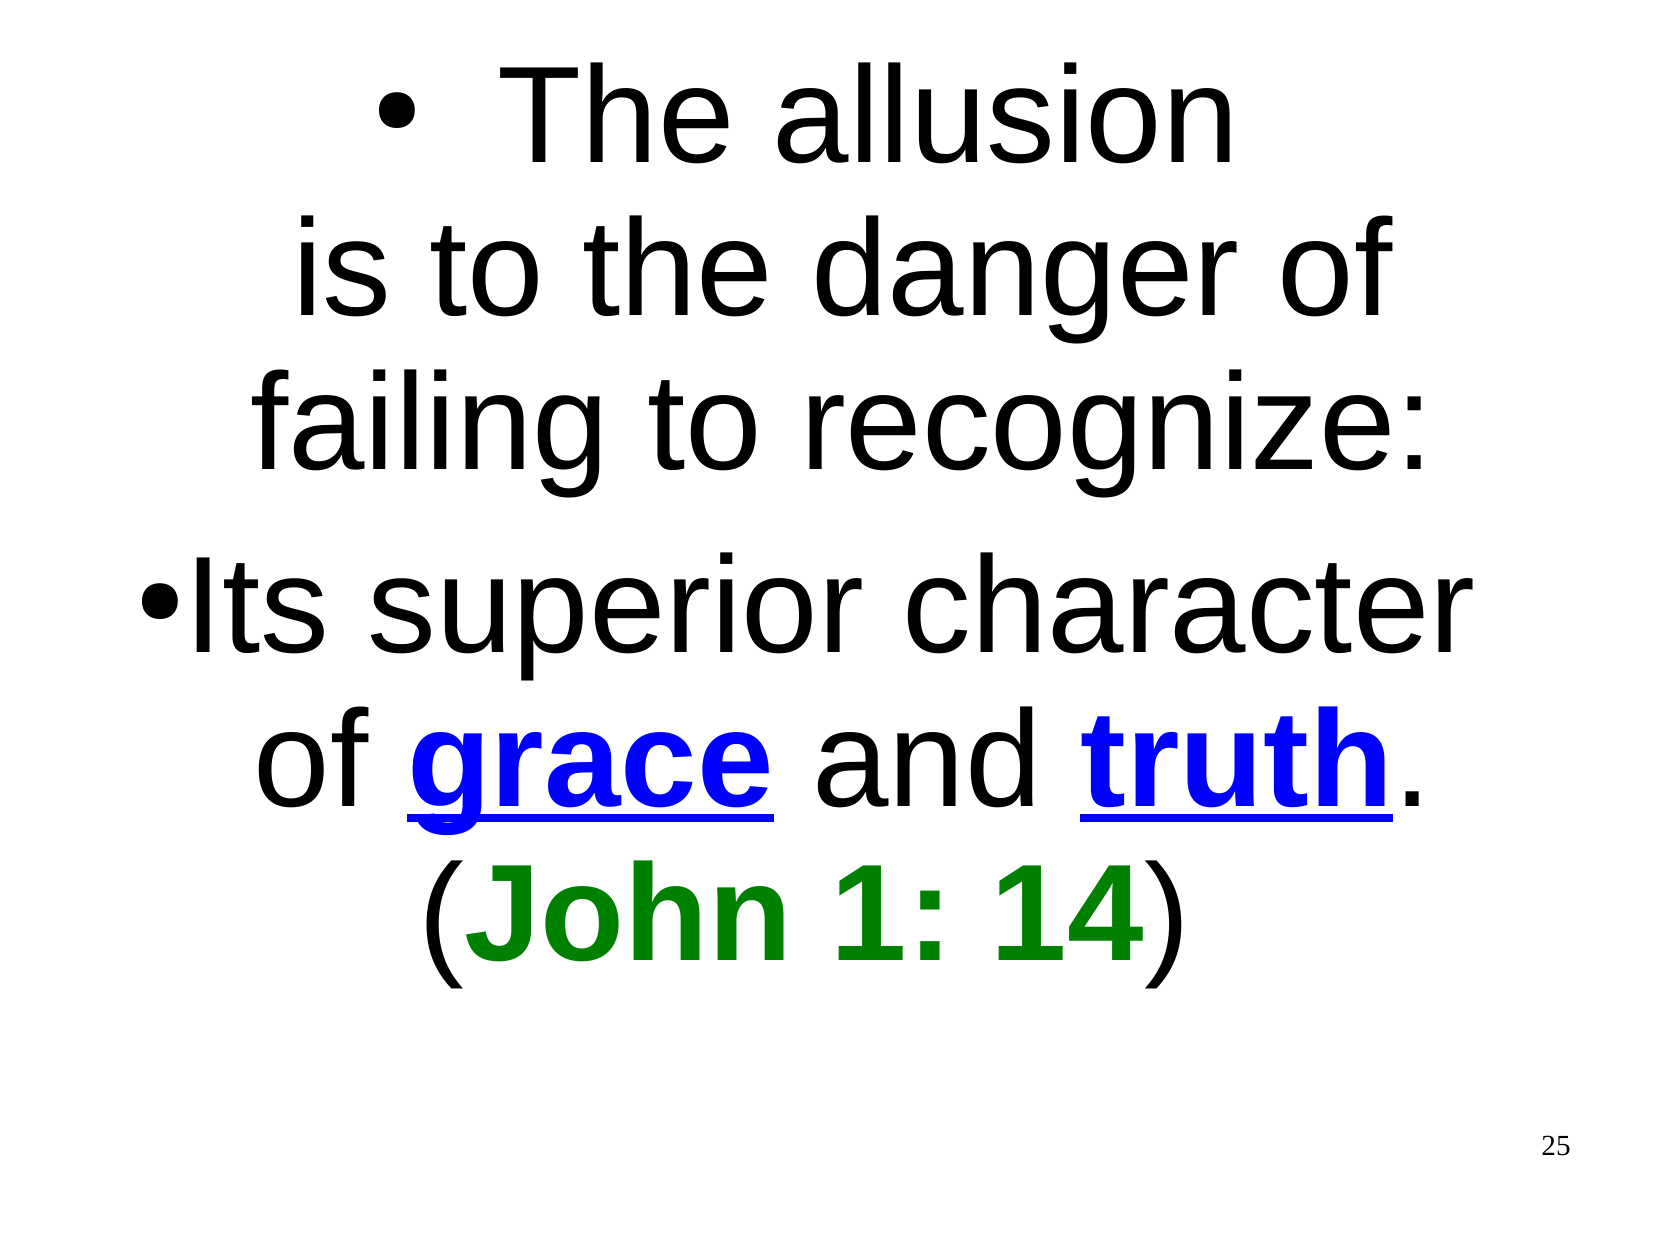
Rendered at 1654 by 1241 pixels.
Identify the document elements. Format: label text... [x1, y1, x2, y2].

list The allusion is to the danger of failing to recognize: Its superior character of grace and truth. (John 1: 14) [37, 37, 1613, 1238]
